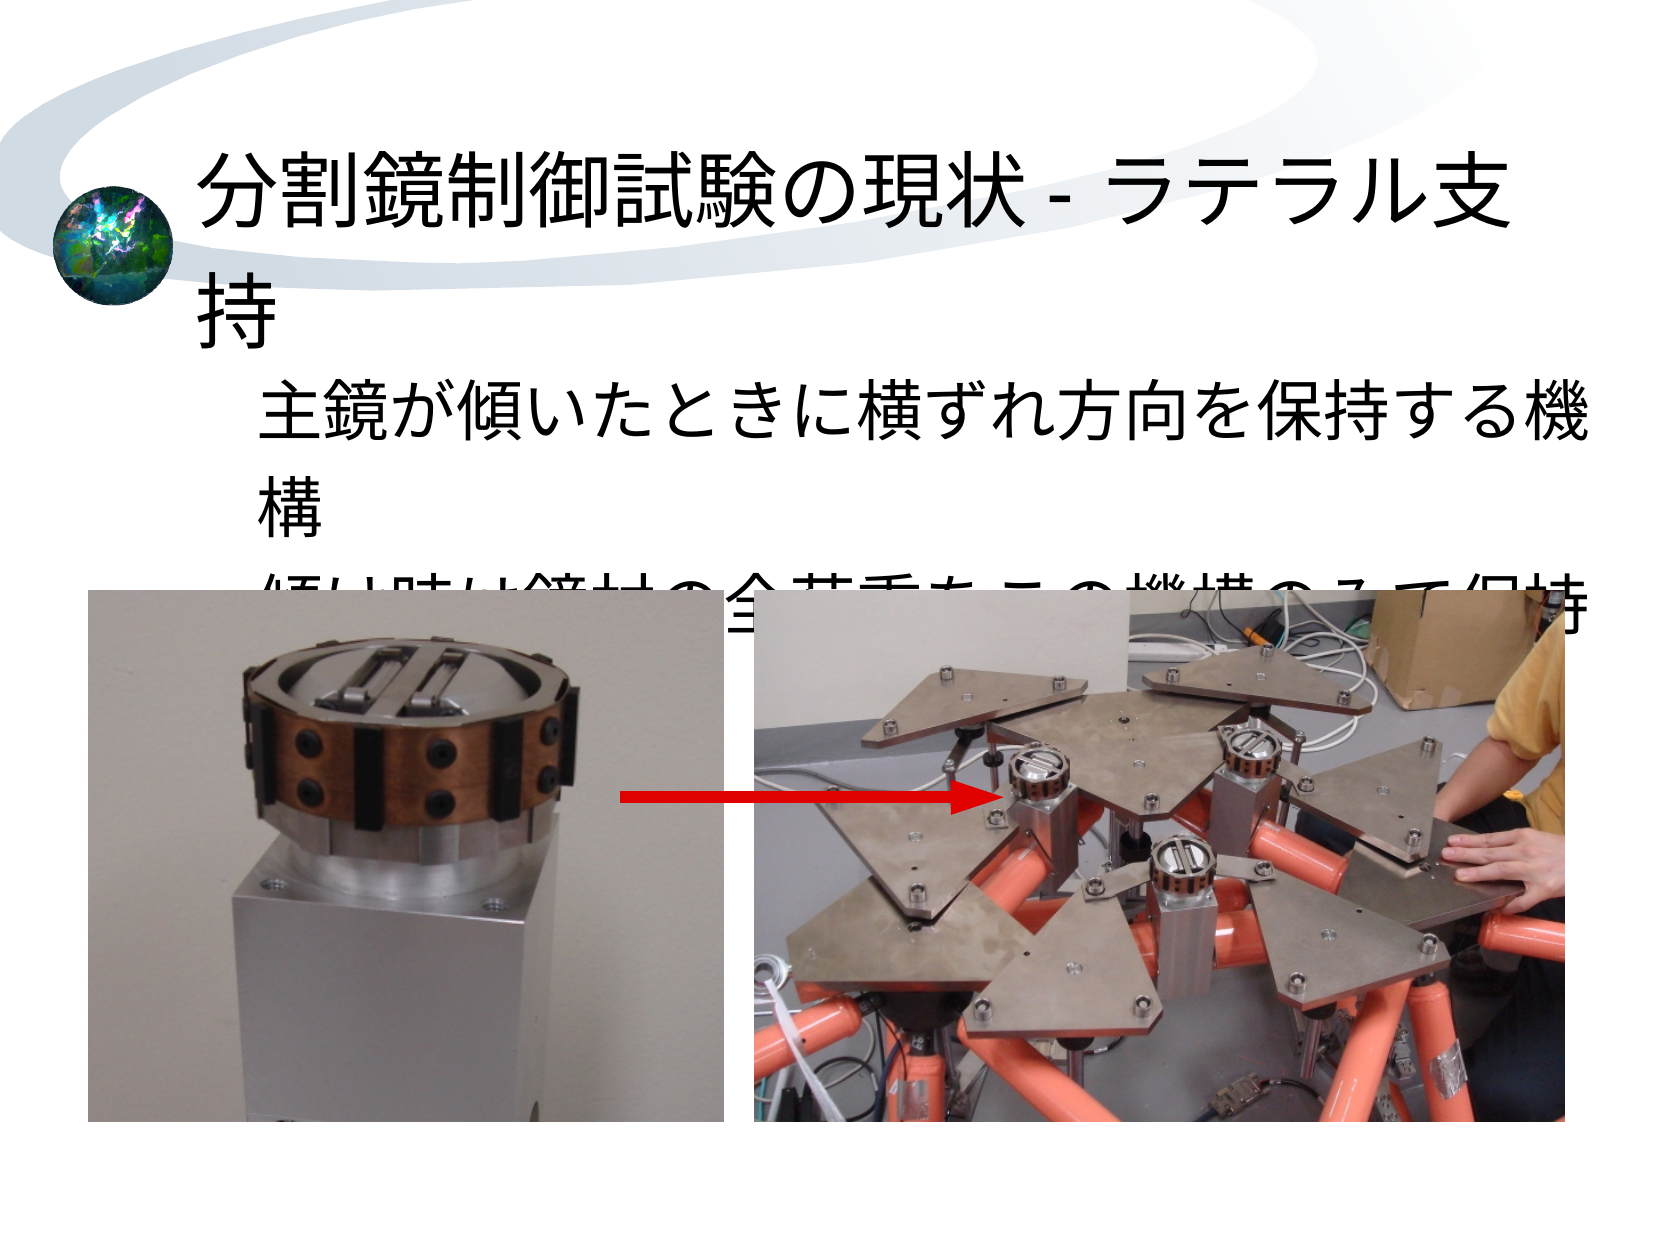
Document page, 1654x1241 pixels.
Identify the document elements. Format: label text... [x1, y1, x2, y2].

picture [754, 590, 1565, 1123]
text_box 分割鏡制御試験の現状 - ラテラル支持 [180, 117, 1595, 226]
picture [43, 175, 182, 314]
text_box 主鏡が傾いたときに横ずれ方向を保持する機構 傾け時は鏡材の全荷重をこの機構のみで保持 [241, 350, 1625, 500]
picture [88, 590, 724, 1123]
